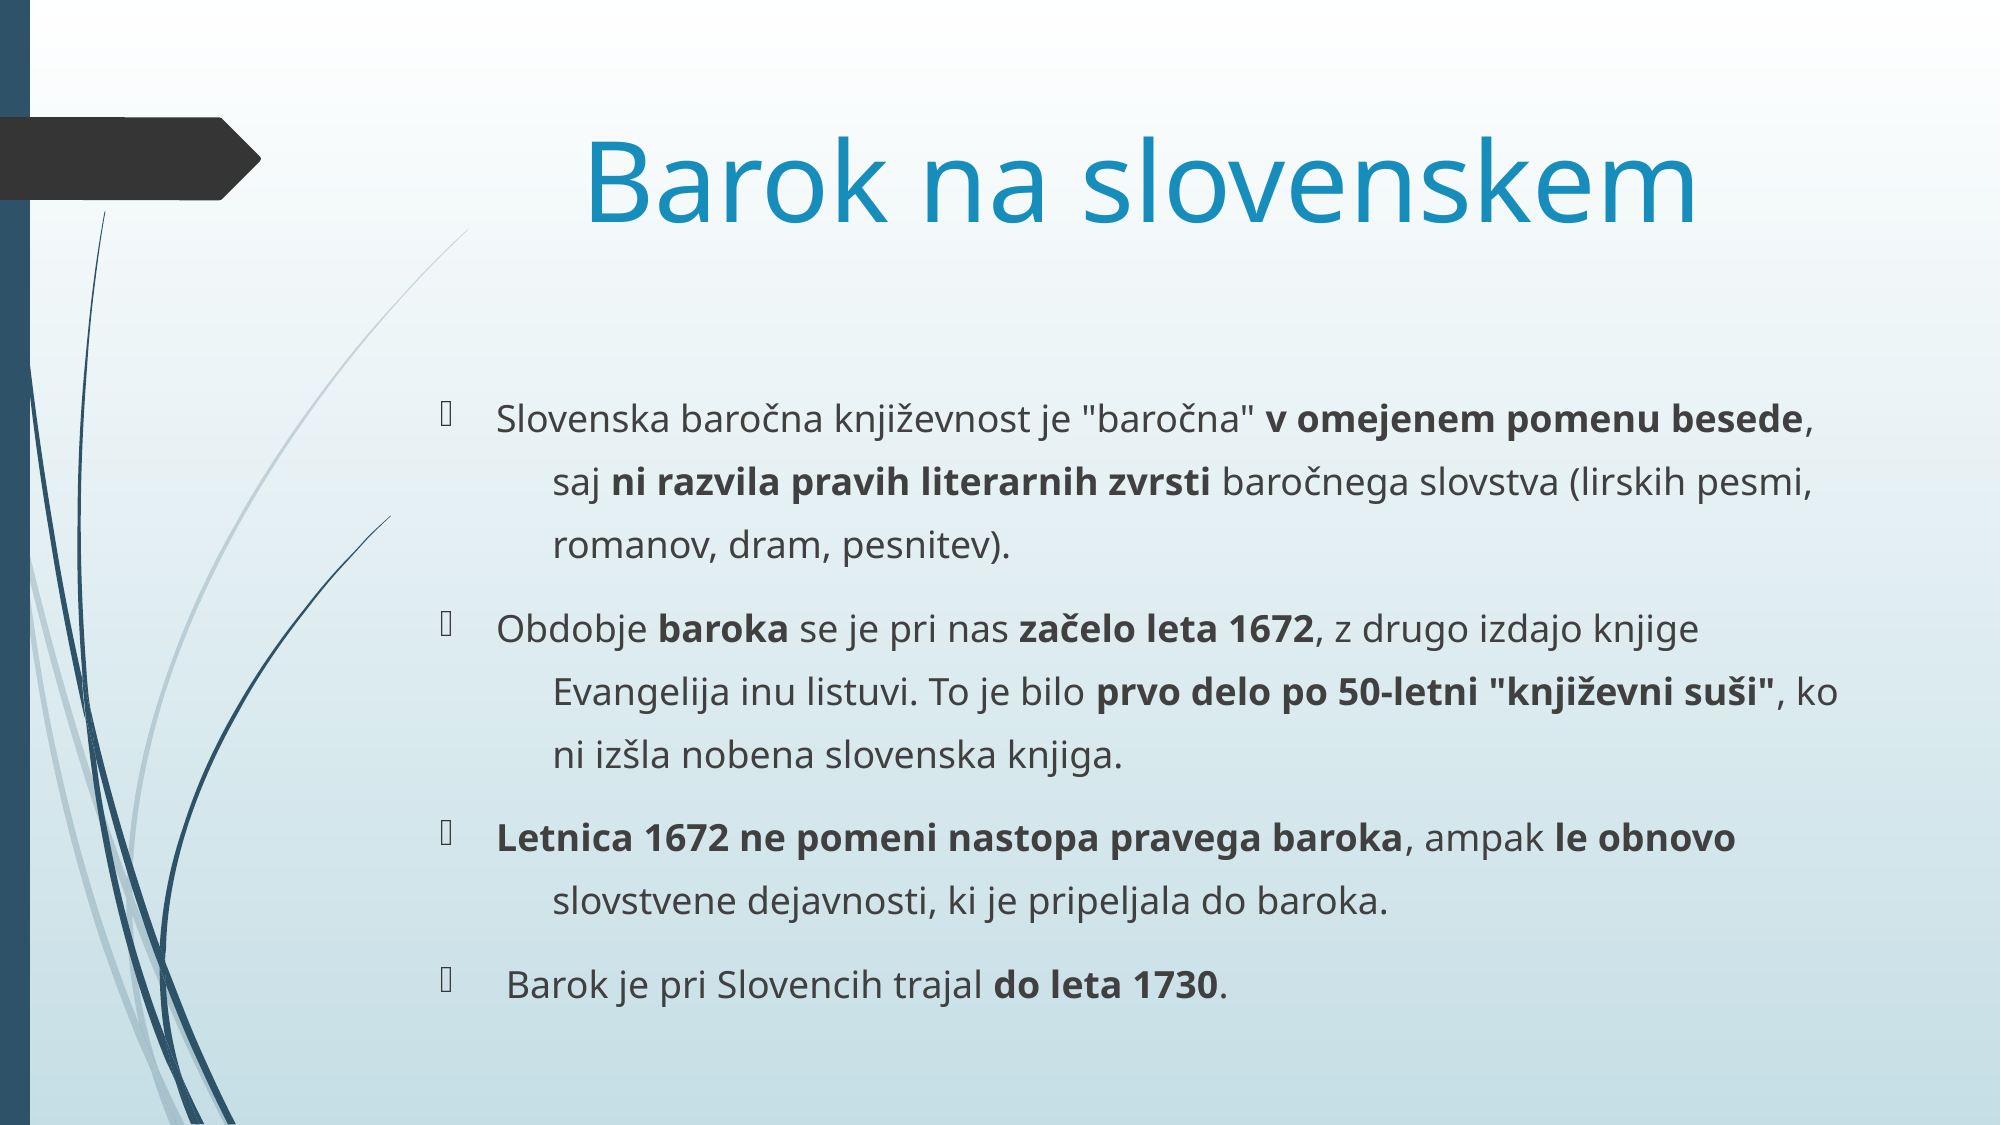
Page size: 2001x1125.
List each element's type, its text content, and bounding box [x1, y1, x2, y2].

title Barok na slovenskem [425, 102, 1888, 313]
list Slovenska baročna književnost je "baročna" v omejenem pomenu besede, saj ni razvila pravih literarnih zvrsti baročnega slovstva (lirskih pesmi, romanov, dram, pesnitev). Obdobje baroka se je pri nas začelo leta 1672, z drugo izdajo knjige Evangelija inu listuvi. To je bilo prvo delo po 50-letni "književni suši", ko ni izšla nobena slovenska knjiga. Letnica 1672 ne pomeni nastopa pravega baroka, ampak le obnovo slovstvene dejavnosti, ki je pripeljala do baroka. Barok je pri Slovencih trajal do leta 1730. [424, 369, 1888, 1023]
